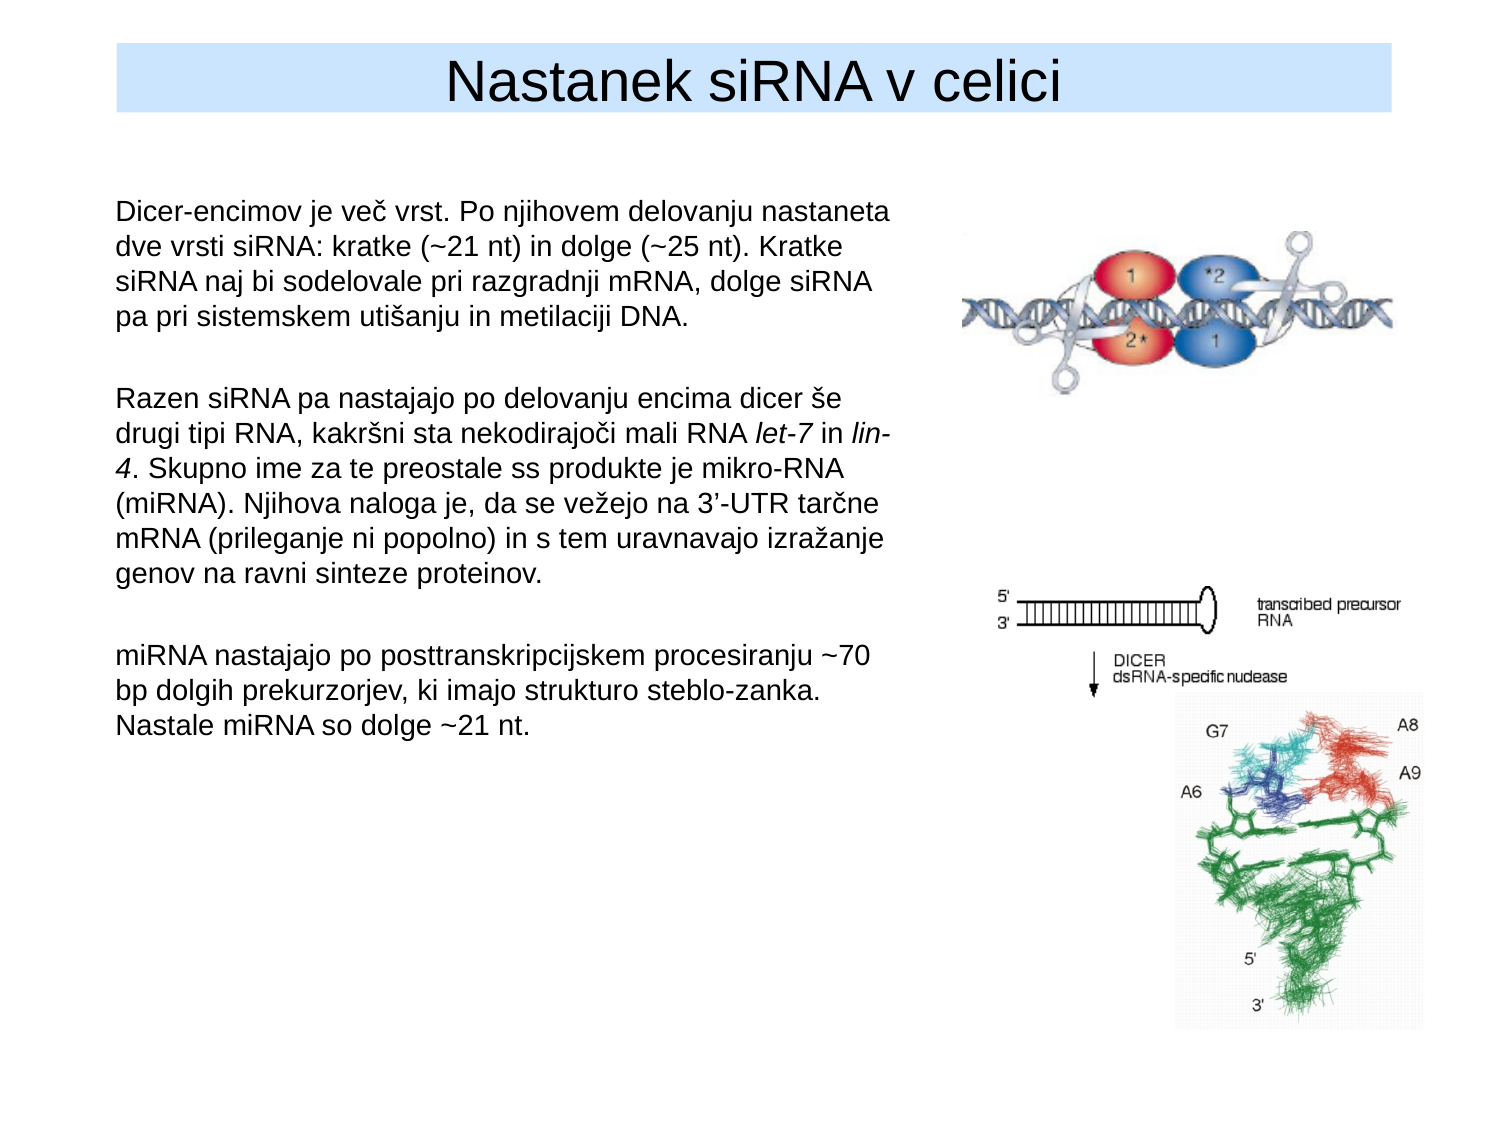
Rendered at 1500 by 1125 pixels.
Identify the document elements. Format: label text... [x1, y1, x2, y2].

picture [962, 231, 1400, 400]
text_box Nastanek siRNA v celici [116, 43, 1392, 113]
list Dicer-encimov je več vrst. Po njihovem delovanju nastaneta dve vrsti siRNA: kratke (~21 nt) in dolge (~25 nt). Kratke siRNA naj bi sodelovale pri razgradnji mRNA, dolge siRNA pa pri sistemskem utišanju in metilaciji DNA. Razen siRNA pa nastajajo po delovanju encima dicer še drugi tipi RNA, kakršni sta nekodirajoči mali RNA let-7 in lin-4. Skupno ime za te preostale ss produkte je mikro-RNA (miRNA). Njihova naloga je, da se vežejo na 3’-UTR tarčne mRNA (prileganje ni popolno) in s tem uravnavajo izražanje genov na ravni sinteze proteinov. miRNA nastajajo po posttranskripcijskem procesiranju ~70 bp dolgih prekurzorjev, ki imajo strukturo steblo-zanka. Nastale miRNA so dolge ~21 nt. [100, 184, 919, 871]
picture [950, 586, 1425, 1030]
